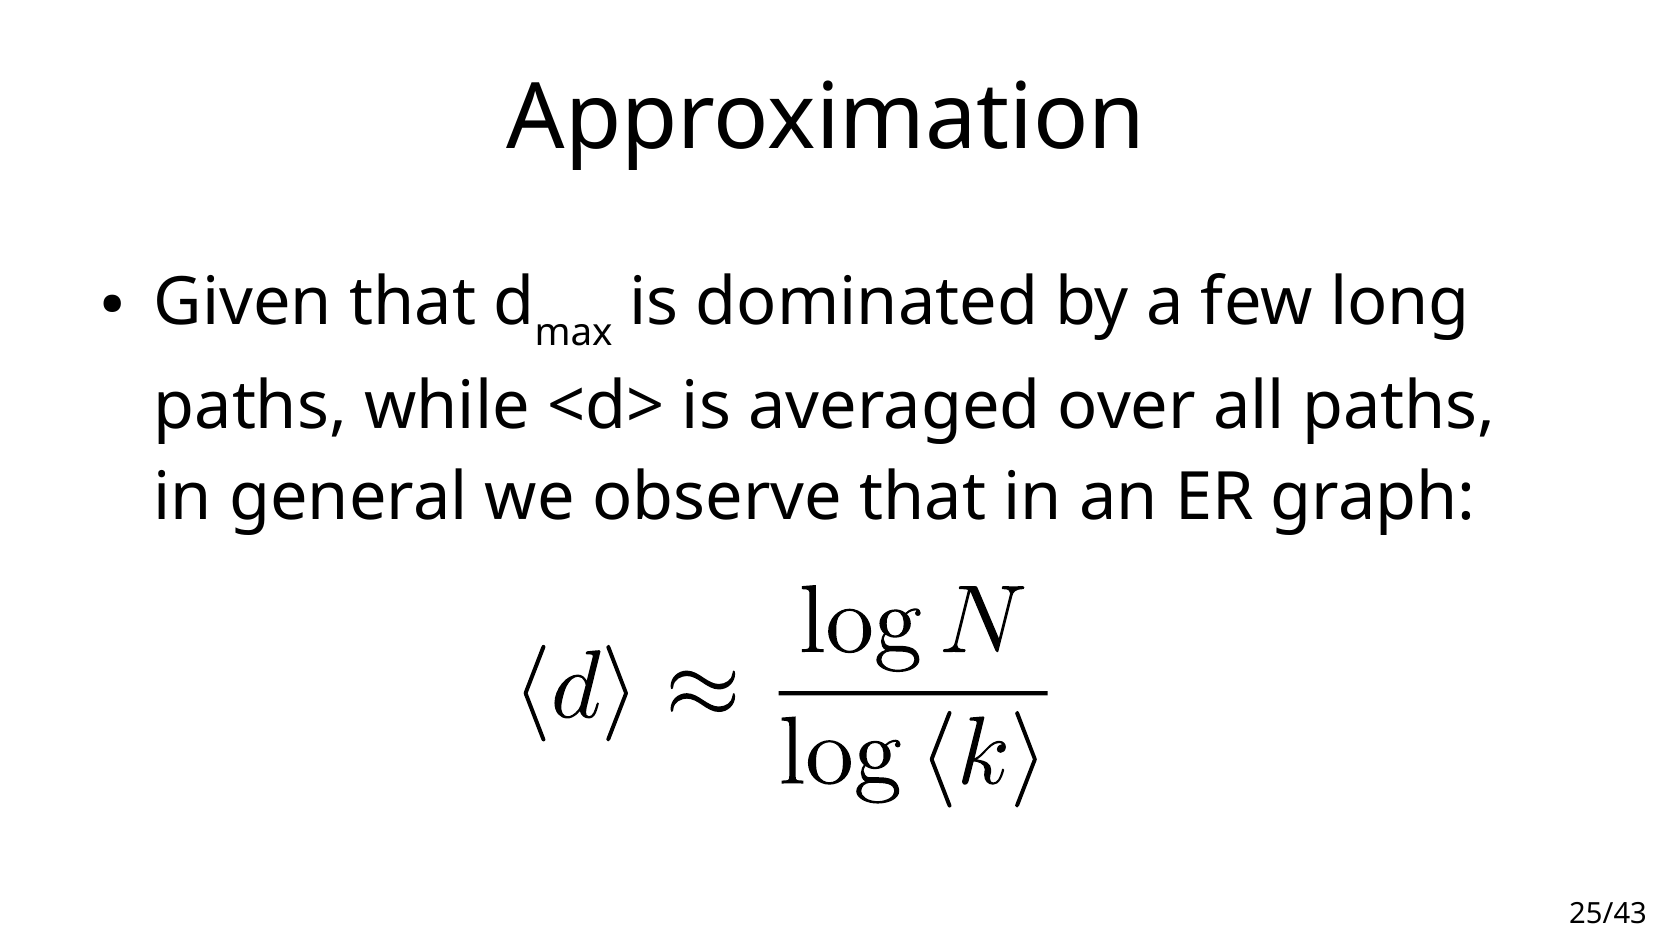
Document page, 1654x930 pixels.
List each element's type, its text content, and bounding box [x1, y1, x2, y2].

title Approximation [82, 1, 1571, 225]
text_box [513, 585, 1048, 808]
list Given that dmax is dominated by a few long paths, while <d> is averaged over all paths, in general we observe that in an ER graph: [82, 252, 1571, 793]
